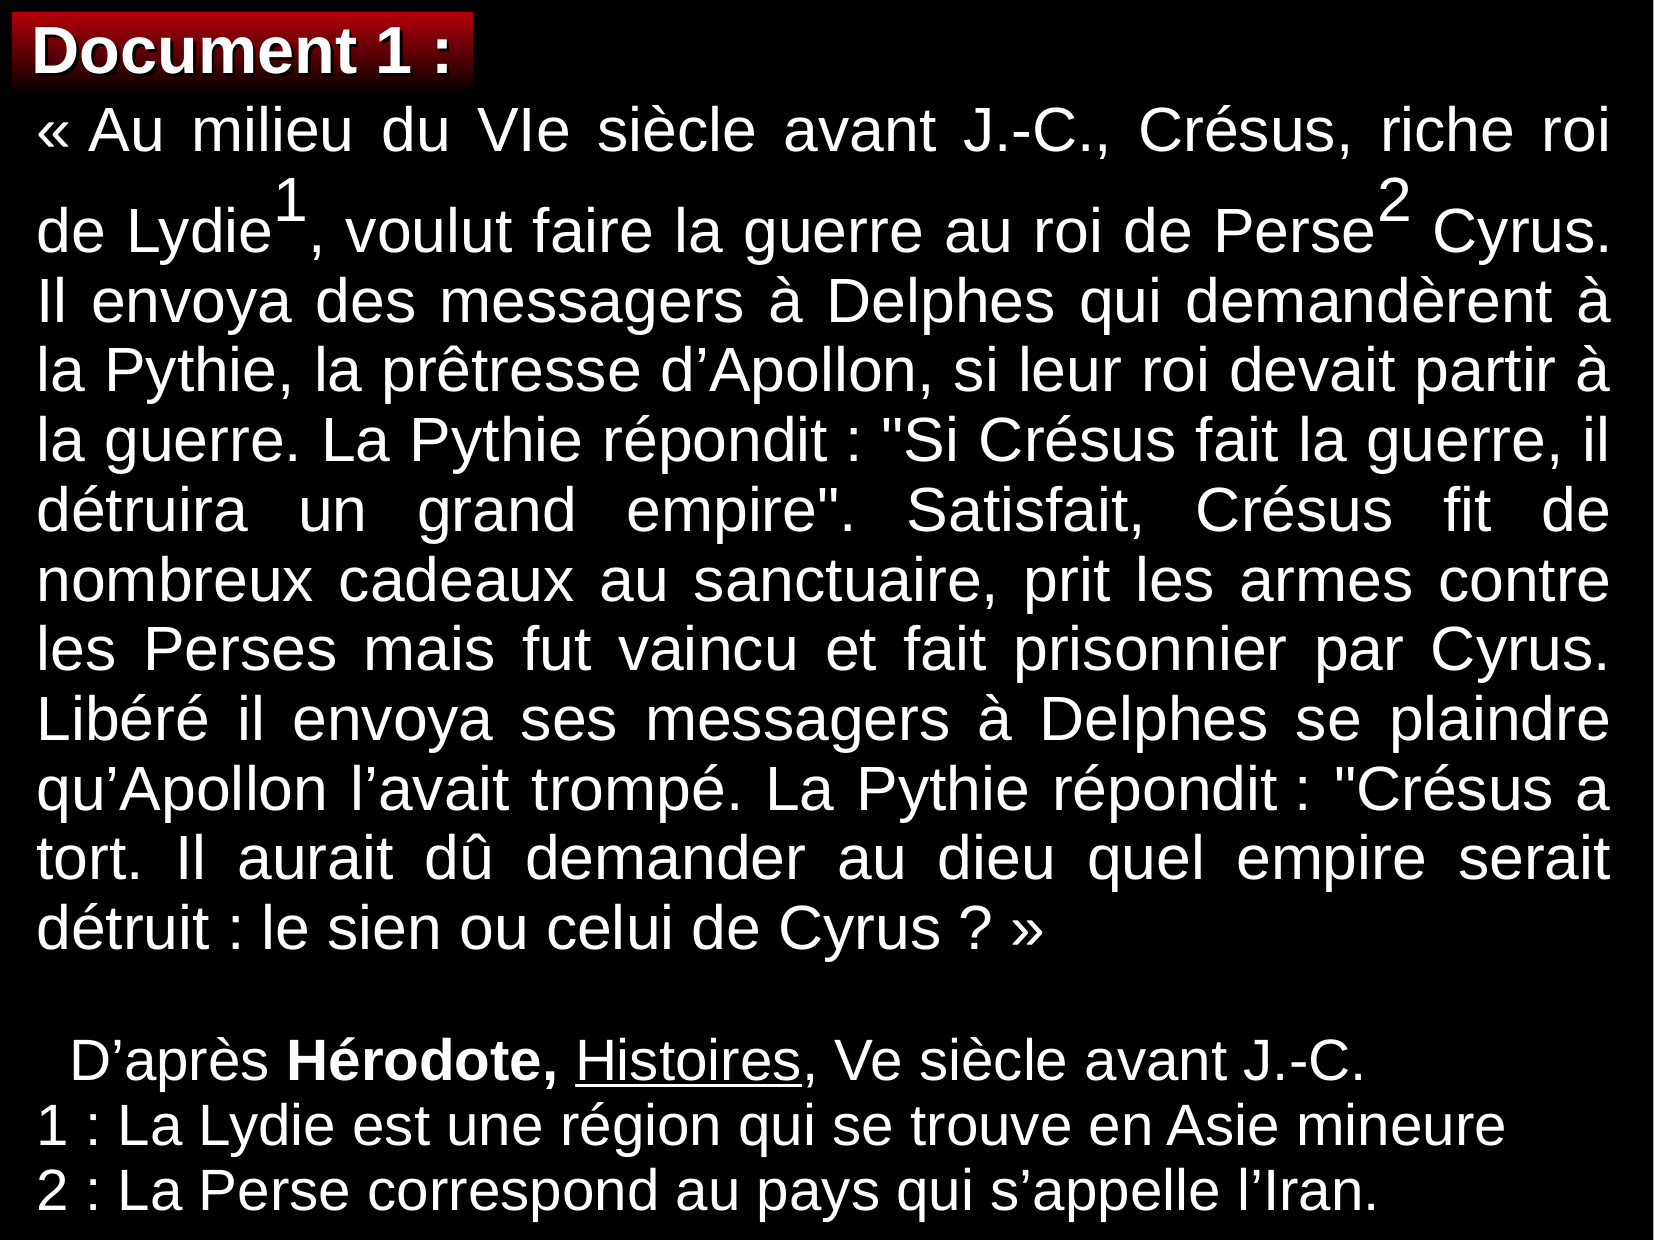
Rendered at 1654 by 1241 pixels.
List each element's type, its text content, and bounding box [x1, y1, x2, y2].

text_box « Au milieu du VIe siècle avant J.-C., Crésus, riche roi de Lydie1, voulut faire la guerre au roi de Perse2 Cyrus. Il envoya des messagers à Delphes qui demandèrent à la Pythie, la prêtresse d’Apollon, si leur roi devait partir à la guerre. La Pythie répondit : "Si Crésus fait la guerre, il détruira un grand empire". Satisfait, Crésus fit de nombreux cadeaux au sanctuaire, prit les armes contre les Perses mais fut vaincu et fait prisonnier par Cyrus. Libéré il envoya ses messagers à Delphes se plaindre qu’Apollon l’avait trompé. La Pythie répondit : "Crésus a tort. Il aurait dû demander au dieu quel empire serait détruit : le sien ou celui de Cyrus ? » D’après Hérodote, Histoires, Ve siècle avant J.-C. 1 : La Lydie est une région qui se trouve en Asie mineure 2 : La Perse correspond au pays qui s’appelle l’Iran. [21, 87, 1629, 1231]
text_box Document 1 : [5, 5, 480, 95]
